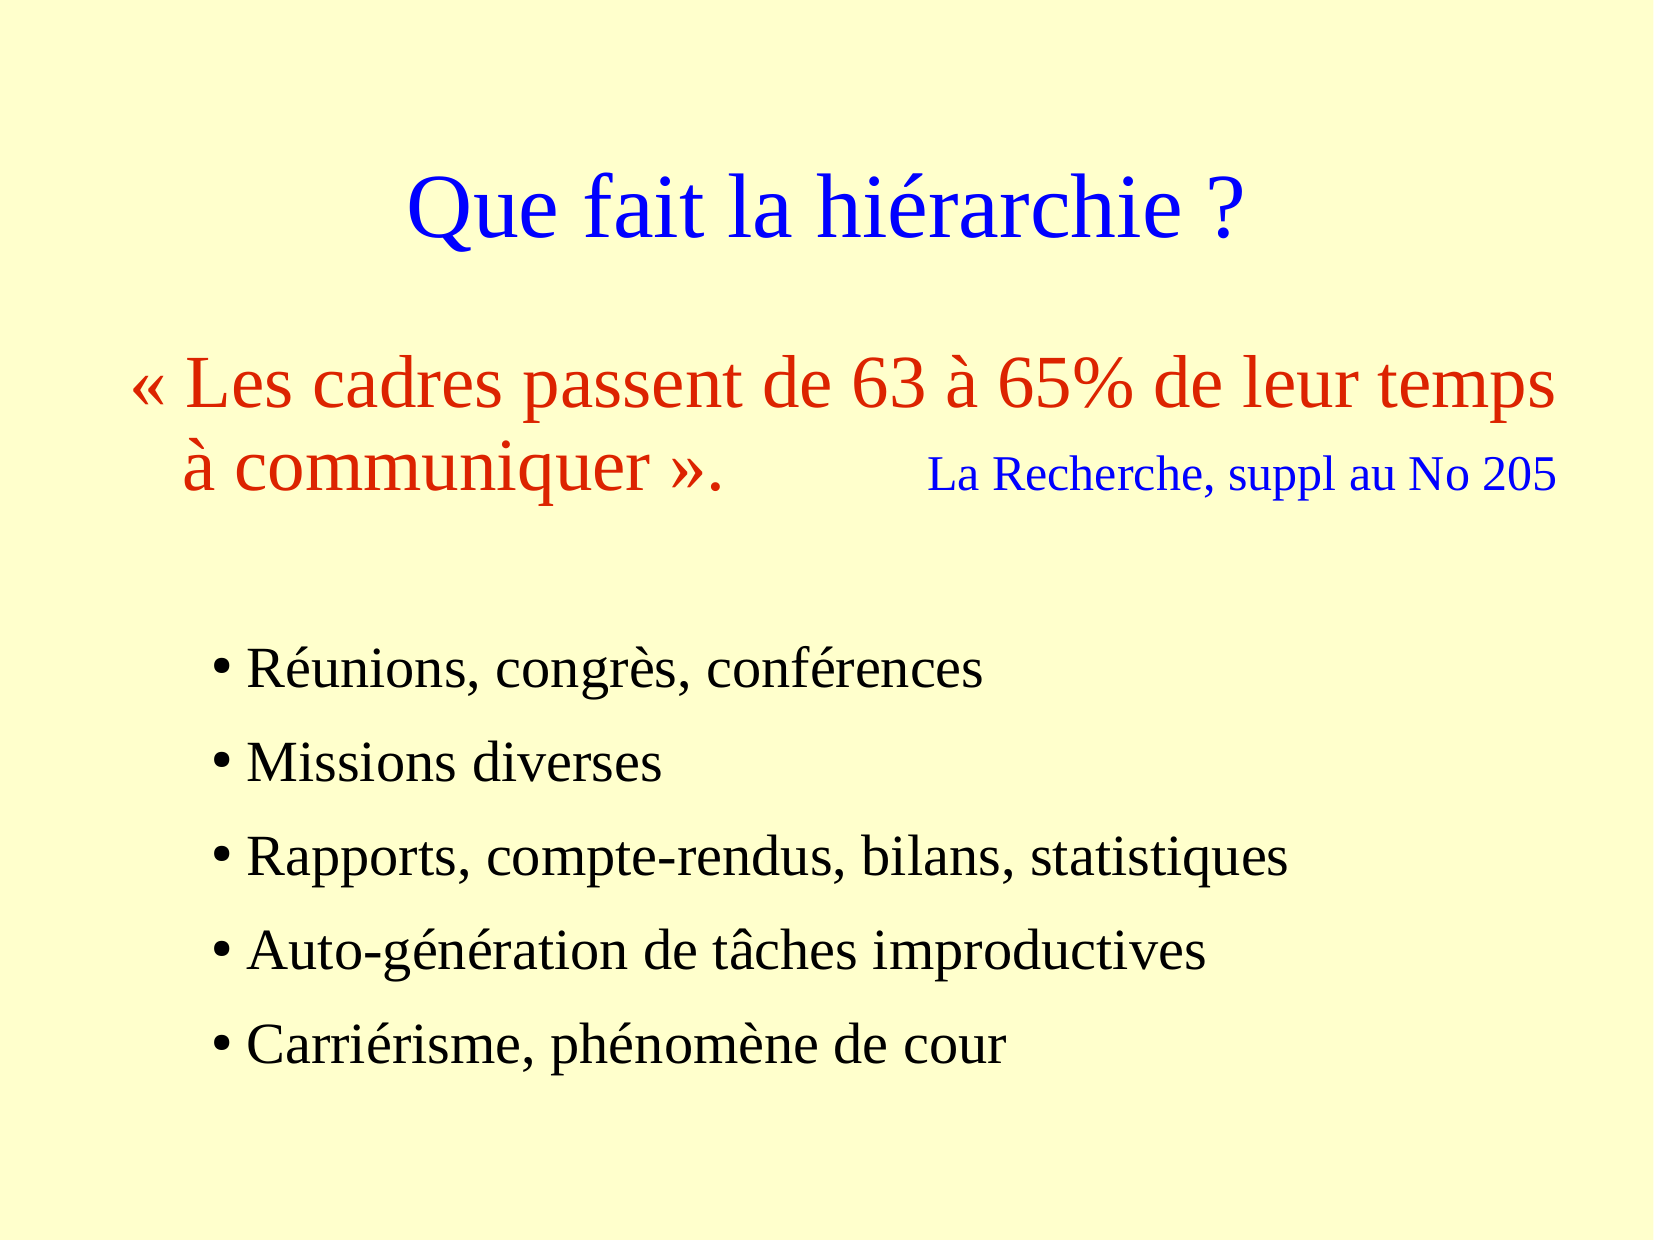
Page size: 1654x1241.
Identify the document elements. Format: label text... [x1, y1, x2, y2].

title Que fait la hiérarchie ? [121, 102, 1534, 311]
text_box Réunions, congrès, conférences Missions diverses Rapports, compte-rendus, bilans, statistiques Auto-génération de tâches improductives Carriérisme, phénomène de cour [211, 635, 1496, 1207]
list « Les cadres passent de 63 à 65% de leur temps à communiquer ». La Recherche, suppl au No 205 [111, 340, 1571, 604]
